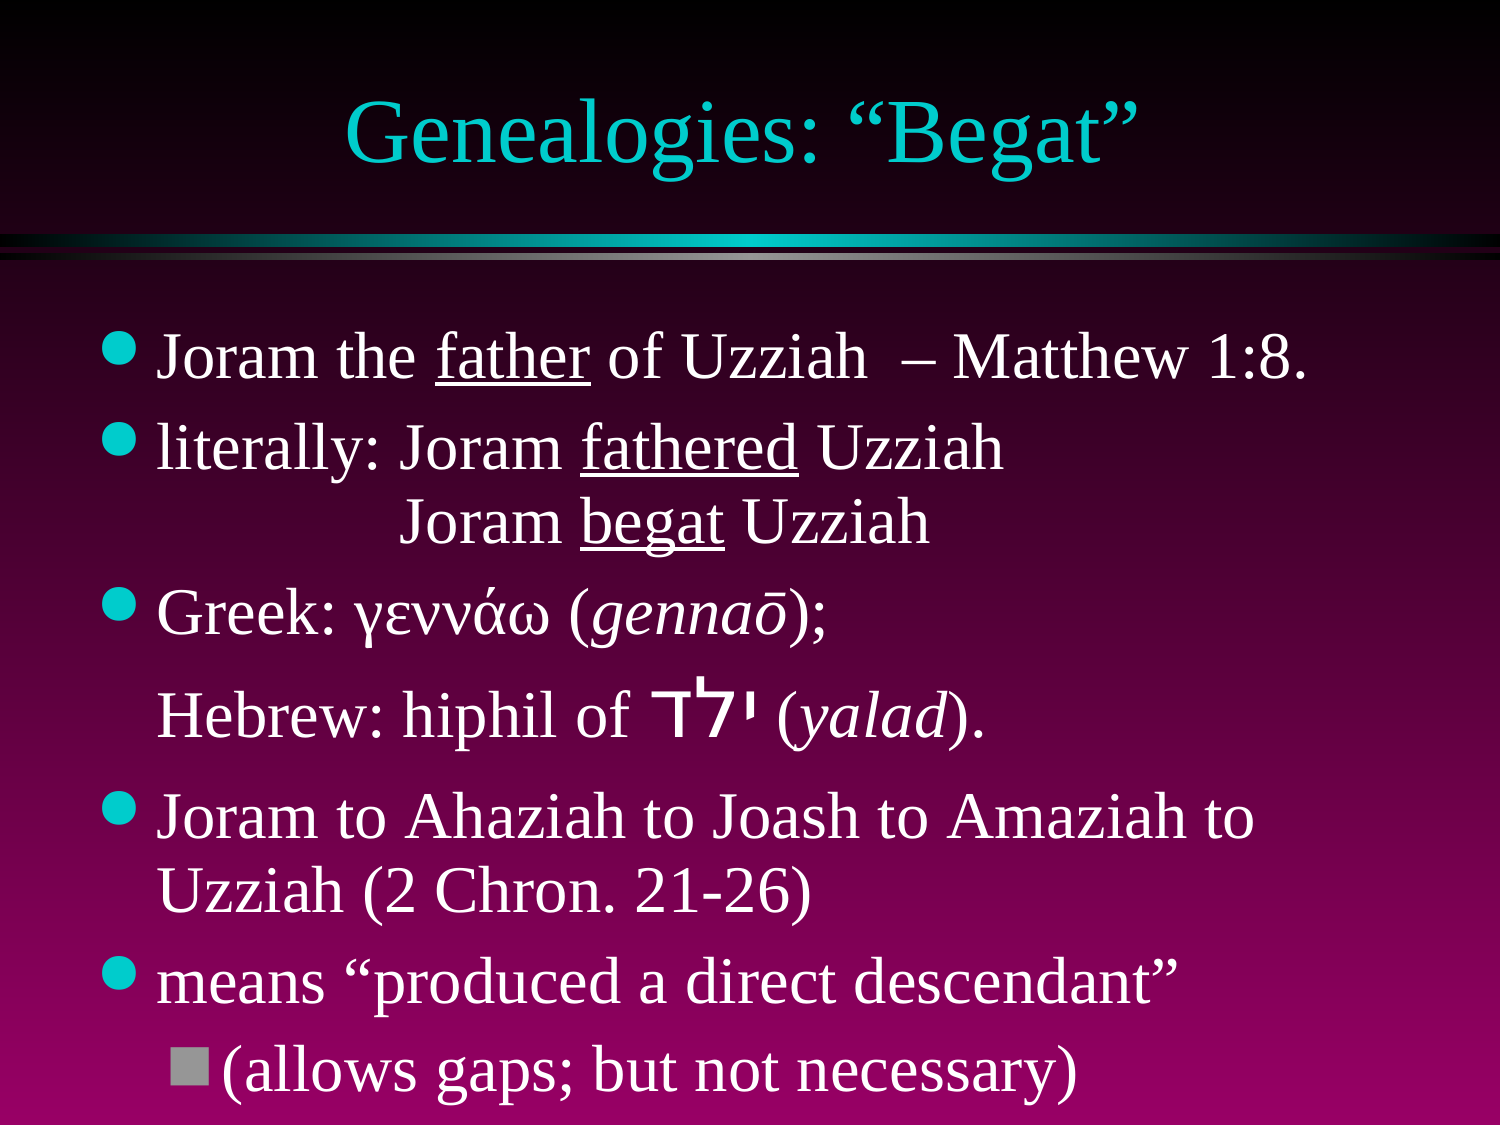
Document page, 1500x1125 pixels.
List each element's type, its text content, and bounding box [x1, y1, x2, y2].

title Genealogies: “Begat” [99, 37, 1388, 225]
list Joram the father of Uzziah – Matthew 1:8. literally: Joram fathered Uzziah Joram begat Uzziah Greek: γεννάω (gennaō); Hebrew: hiphil of ילד (yalad). Joram to Ahaziah to Joash to Amaziah to Uzziah (2 Chron. 21-26) means “produced a direct descendant” (allows gaps; but not necessary) [99, 319, 1388, 1095]
